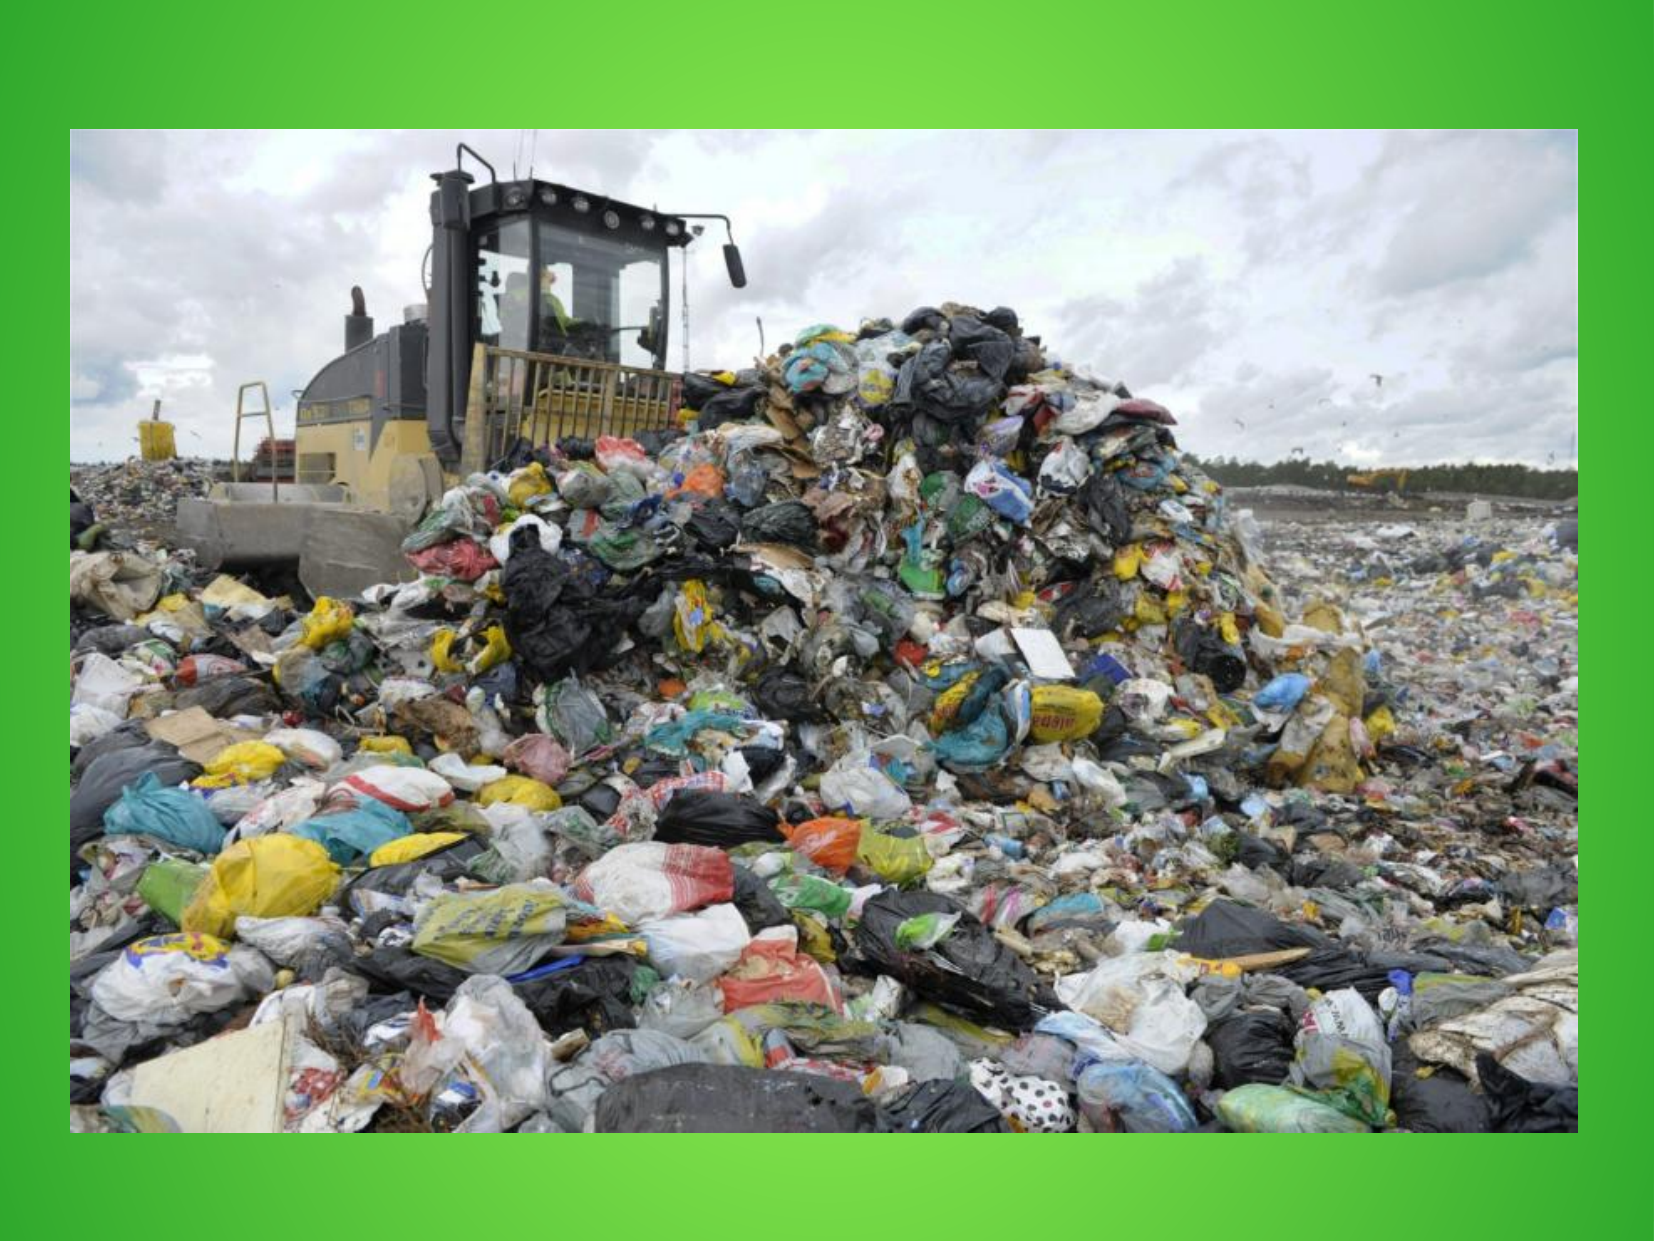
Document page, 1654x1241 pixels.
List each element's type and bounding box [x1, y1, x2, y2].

picture [70, 129, 1578, 1133]
